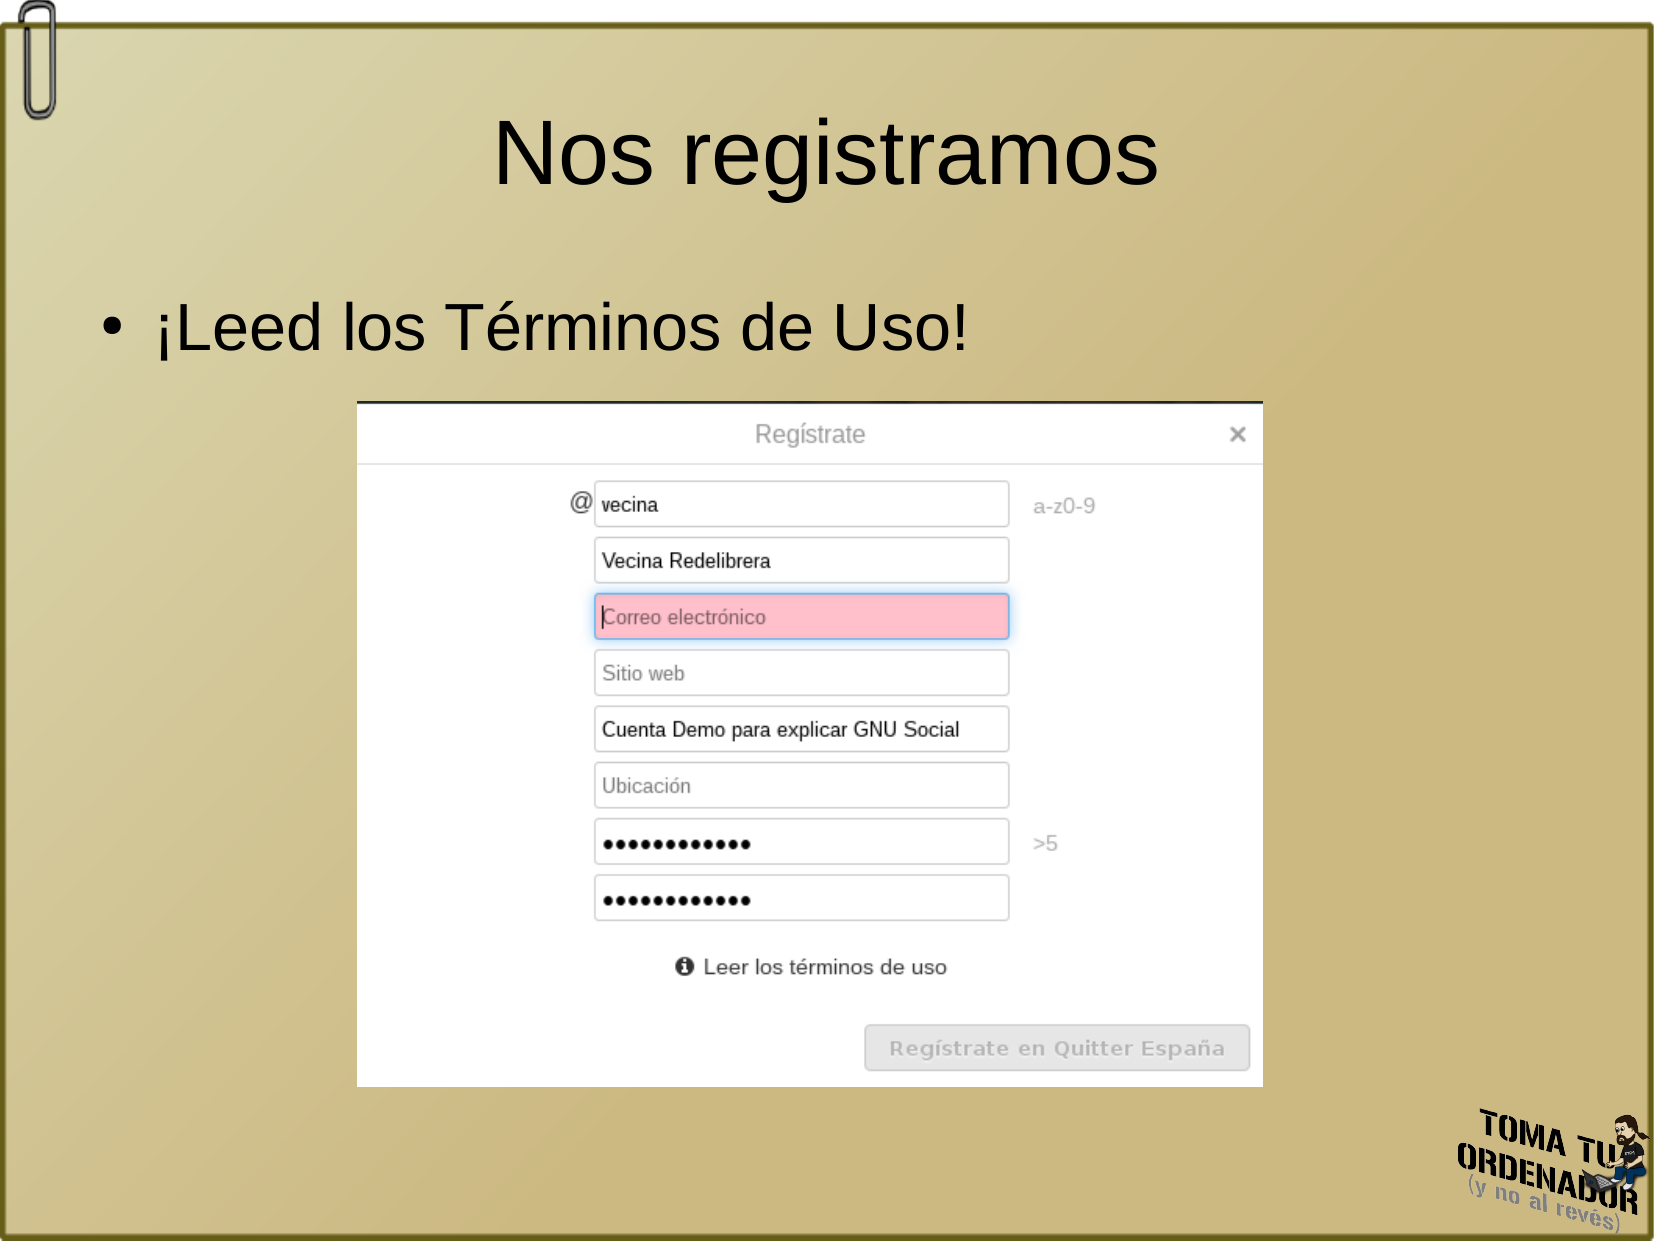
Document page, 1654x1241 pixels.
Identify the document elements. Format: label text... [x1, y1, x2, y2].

title Nos registramos [82, 49, 1571, 257]
list ¡Leed los Términos de Uso! [82, 290, 1538, 390]
picture [0, 0, 1654, 1241]
